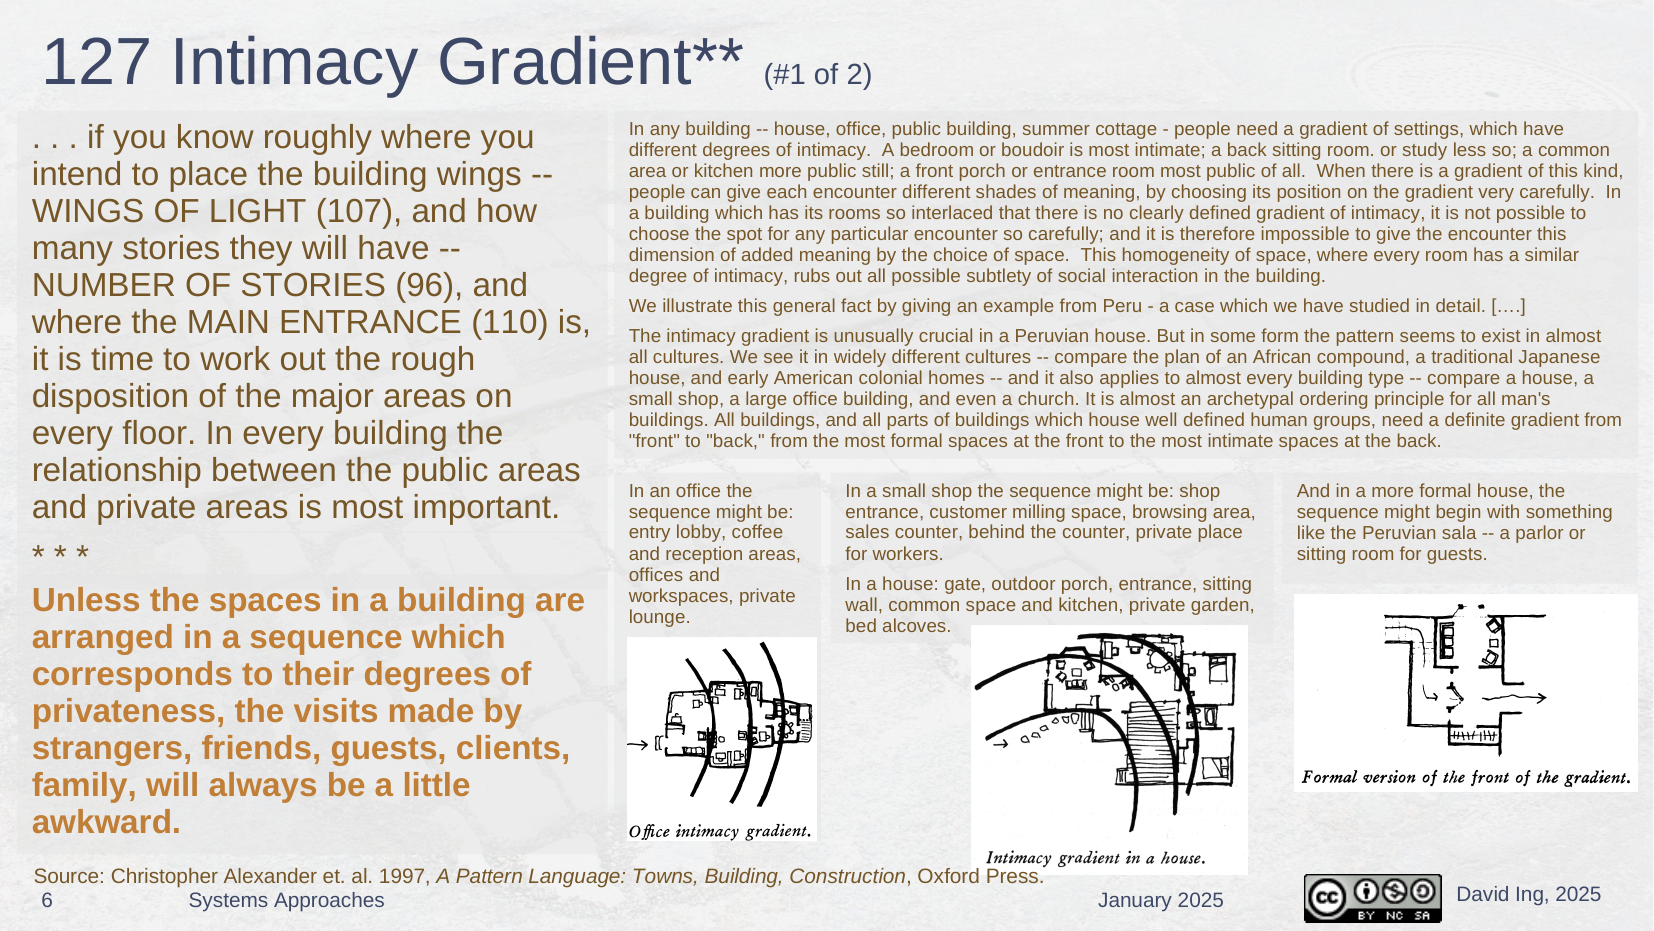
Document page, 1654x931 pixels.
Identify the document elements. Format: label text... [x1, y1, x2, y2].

picture [0, 0, 1654, 931]
text_box In any building -- house, office, public building, summer cottage - people need a gradient of settings, which have different degrees of intimacy. A bedroom or boudoir is most intimate; a back sitting room. or study less so; a common area or kitchen more public still; a front porch or entrance room most public of all. When there is a gradient of this kind, people can give each encounter different shades of meaning, by choosing its position on the gradient very carefully. In a building which has its rooms so interlaced that there is no clearly defined gradient of intimacy, it is not possible to choose the spot for any particular encounter so carefully; and it is therefore impossible to give the encounter this dimension of added meaning by the choice of space. This homogeneity of space, where every room has a similar degree of intimacy, rubs out all possible subtlety of social interaction in the building. We illustrate this general fact by giving an example from Peru - a case which we have studied in detail. [….] The intimacy gradient is unusually crucial in a Peruvian house. But in some form the pattern seems to exist in almost all cultures. We see it in widely different cultures -- compare the plan of an African compound, a traditional Japanese house, and early American colonial homes -- and it also applies to almost every building type -- compare a house, a small shop, a large office building, and even a church. It is almost an archetypal ordering principle for all man's buildings. All buildings, and all parts of buildings which house well defined human groups, need a definite gradient from "front" to "back," from the most formal spaces at the front to the most intimate spaces at the back. [613, 110, 1639, 459]
text_box . . . if you know roughly where you intend to place the building wings -- WINGS OF LIGHT (107), and how many stories they will have -- NUMBER OF STORIES (96), and where the MAIN ENTRANCE (110) is, it is time to work out the rough disposition of the major areas on every floor. In every building the relationship between the public areas and private areas is most important. [17, 110, 608, 531]
text_box Unless the spaces in a building are arranged in a sequence which corresponds to their degrees of privateness, the visits made by strangers, friends, guests, clients, family, will always be a little awkward. [17, 574, 608, 855]
text_box * * * [17, 531, 608, 574]
title 127 Intimacy Gradient** (#1 of 2) [41, 30, 1613, 126]
text_box And in a more formal house, the sequence might begin with something like the Peruvian sala -- a parlor or sitting room for guests. [1282, 472, 1638, 584]
text_box In a small shop the sequence might be: shop entrance, customer milling space, browsing area, sales counter, behind the counter, private place for workers. In a house: gate, outdoor porch, entrance, sitting wall, common space and kitchen, private garden, bed alcoves. [830, 472, 1274, 644]
text_box In an office the sequence might be: entry lobby, coffee and reception areas, offices and workspaces, private lounge. [614, 472, 821, 841]
text_box Source: Christopher Alexander et. al. 1997, A Pattern Language: Towns, Building, Construction, Oxford Press. [18, 855, 1414, 888]
